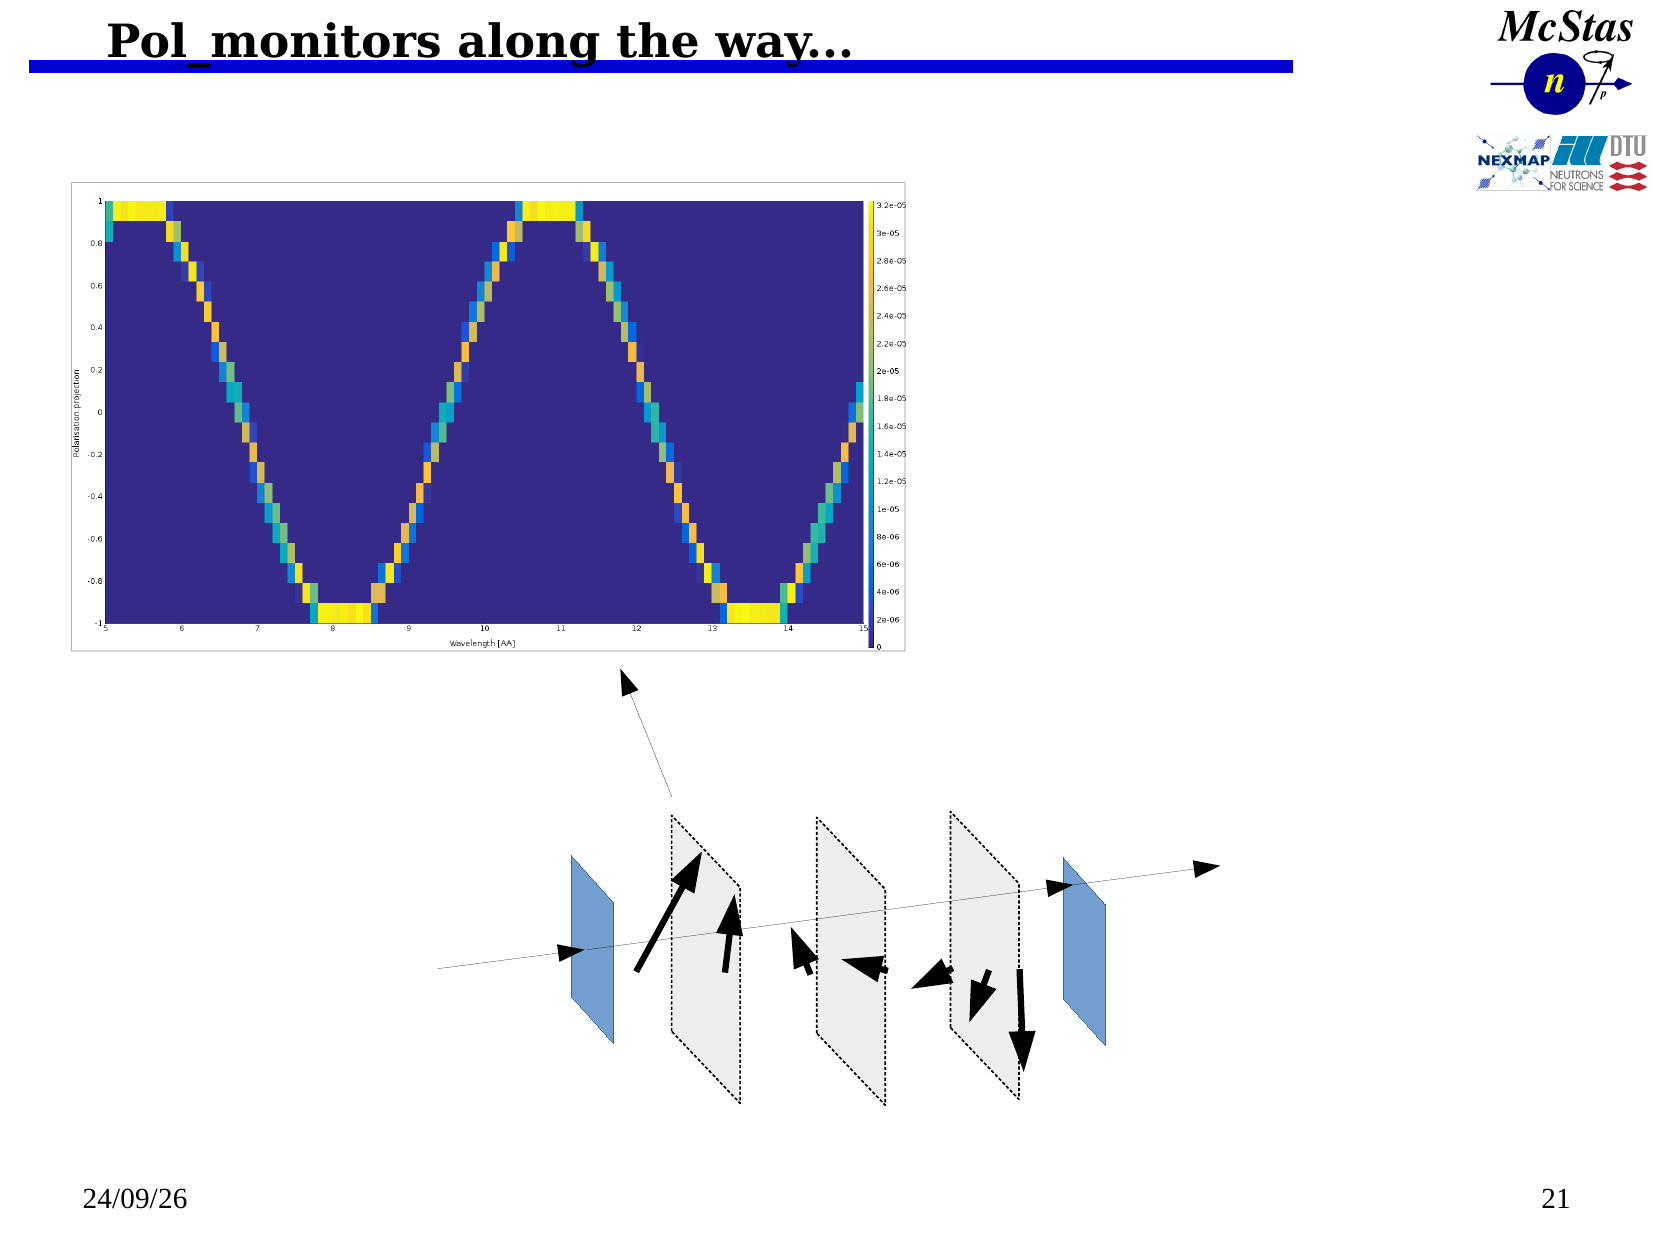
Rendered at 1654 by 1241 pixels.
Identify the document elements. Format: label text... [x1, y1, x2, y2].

picture [70, 181, 906, 652]
text_box [1063, 884, 1106, 1046]
picture [1476, 10, 1647, 191]
text_box [671, 815, 741, 938]
text_box [671, 933, 741, 1104]
text_box [671, 882, 678, 899]
title Pol_monitors along the way... [106, 11, 1489, 71]
text_box [816, 911, 886, 1106]
text_box [571, 855, 614, 1044]
text_box [950, 811, 1019, 901]
text_box [1063, 857, 1086, 884]
text_box [816, 817, 886, 918]
text_box [950, 893, 1019, 1100]
